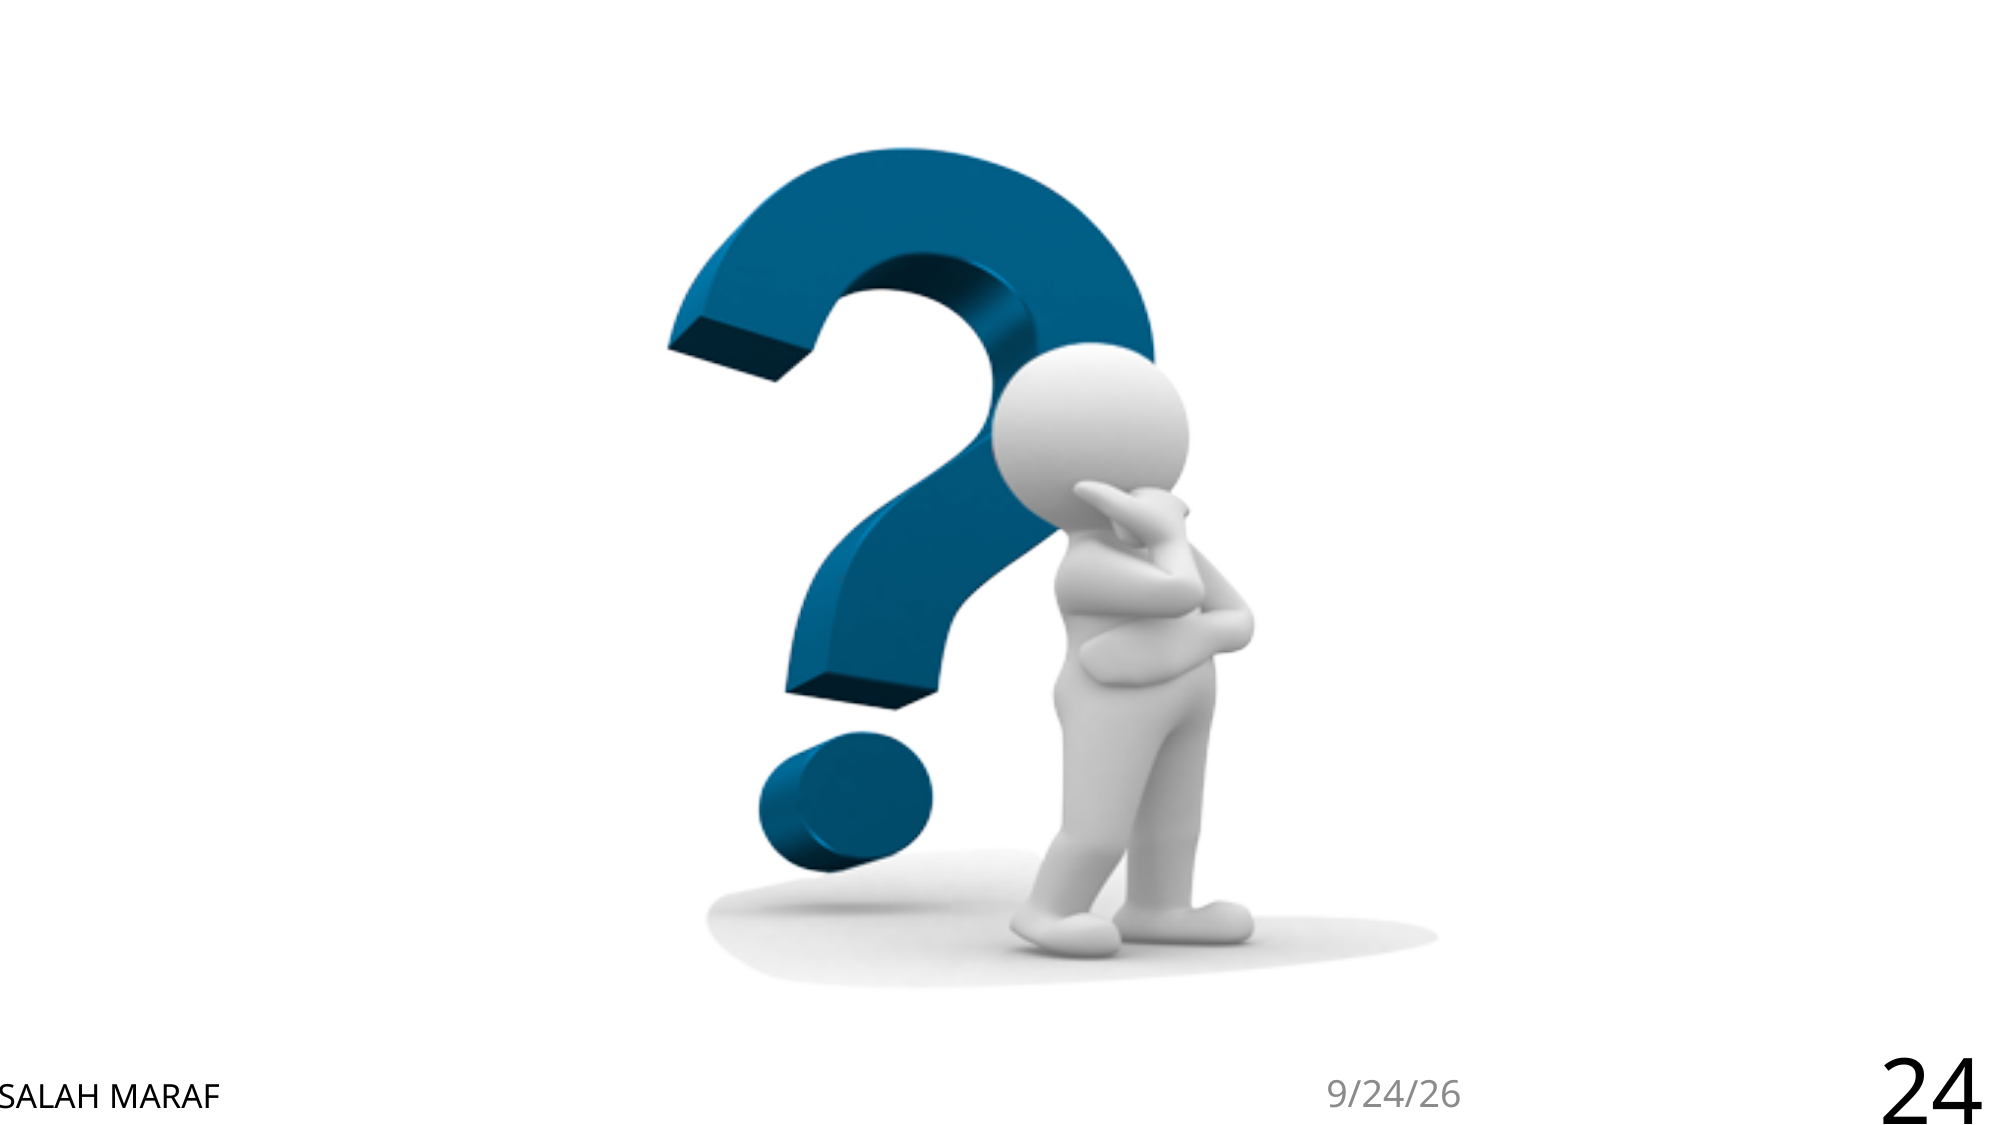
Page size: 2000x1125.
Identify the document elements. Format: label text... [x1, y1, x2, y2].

footer SALAH MARAF [0, 1065, 1016, 1125]
slide_number <number> [1843, 1065, 2000, 1125]
picture [624, 105, 1450, 1018]
slide_number 6/21/15 [1182, 1065, 1477, 1125]
